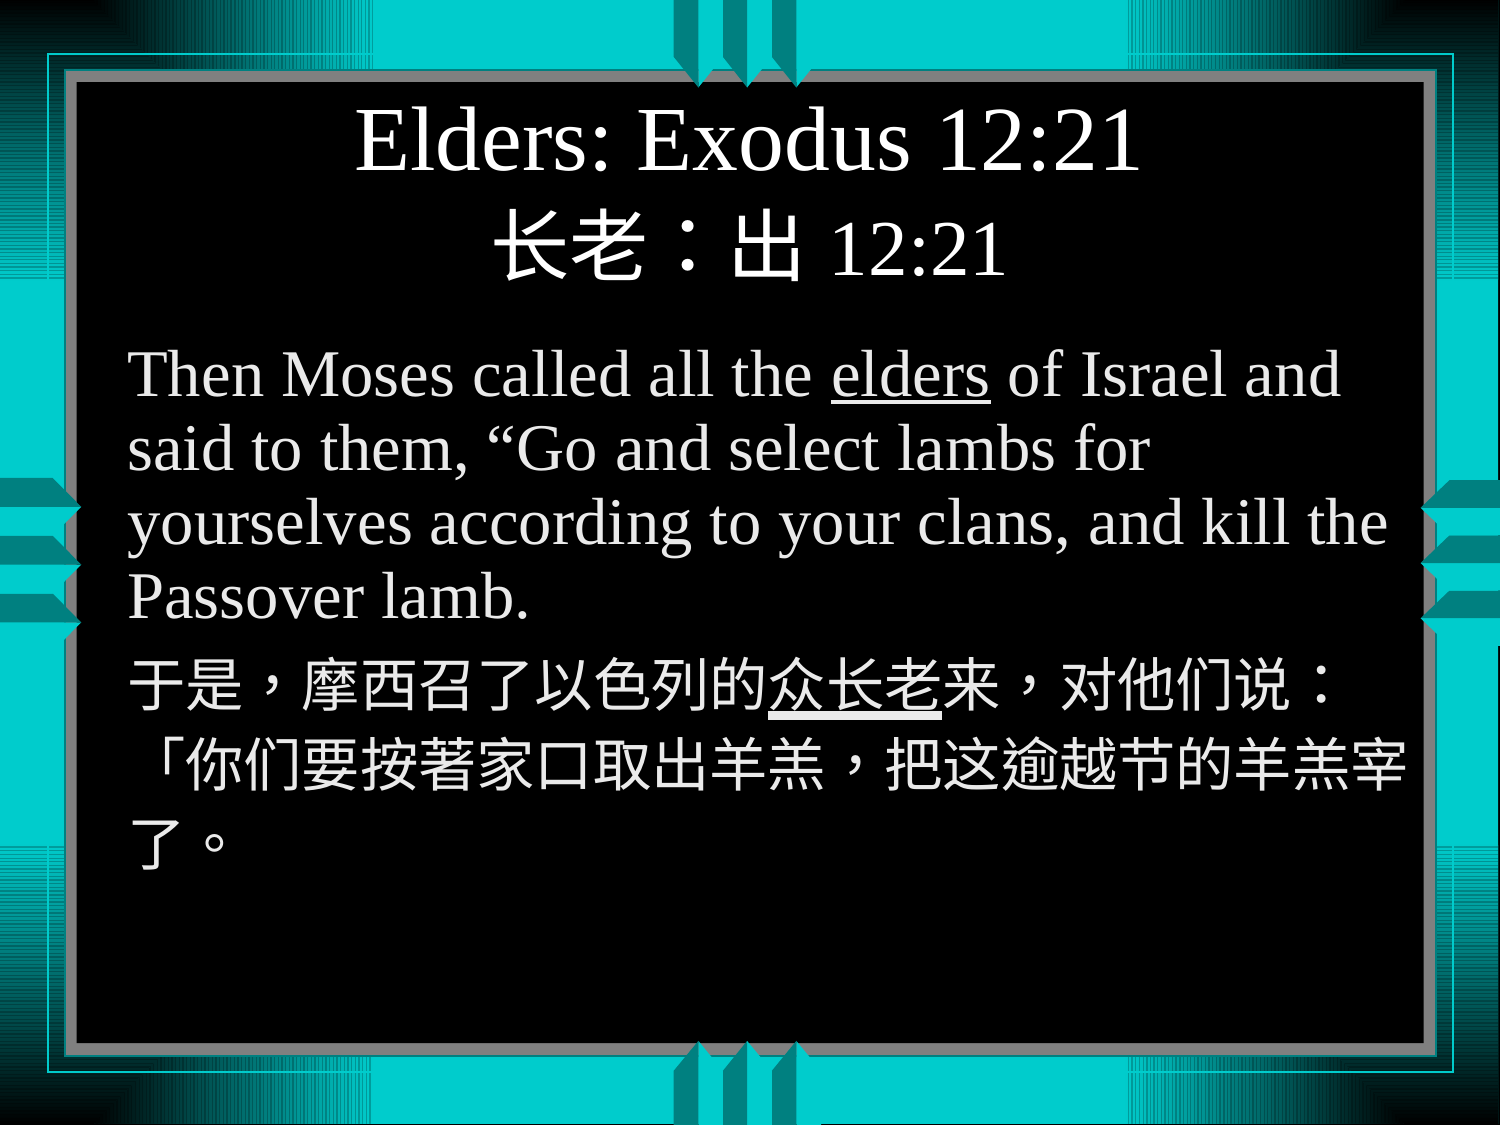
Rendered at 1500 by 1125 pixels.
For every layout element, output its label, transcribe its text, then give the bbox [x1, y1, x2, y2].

text_box Then Moses called all the elders of Israel and said to them, “Go and select lambs for yourselves according to your clans, and kill the Passover lamb. 于是，摩西召了以色列的众长老来，对他们说：「你们要按著家口取出羊羔，把这逾越节的羊羔宰了。 [112, 329, 1426, 974]
title Elders: Exodus 12:21 长老：出12:21 [112, 81, 1388, 306]
